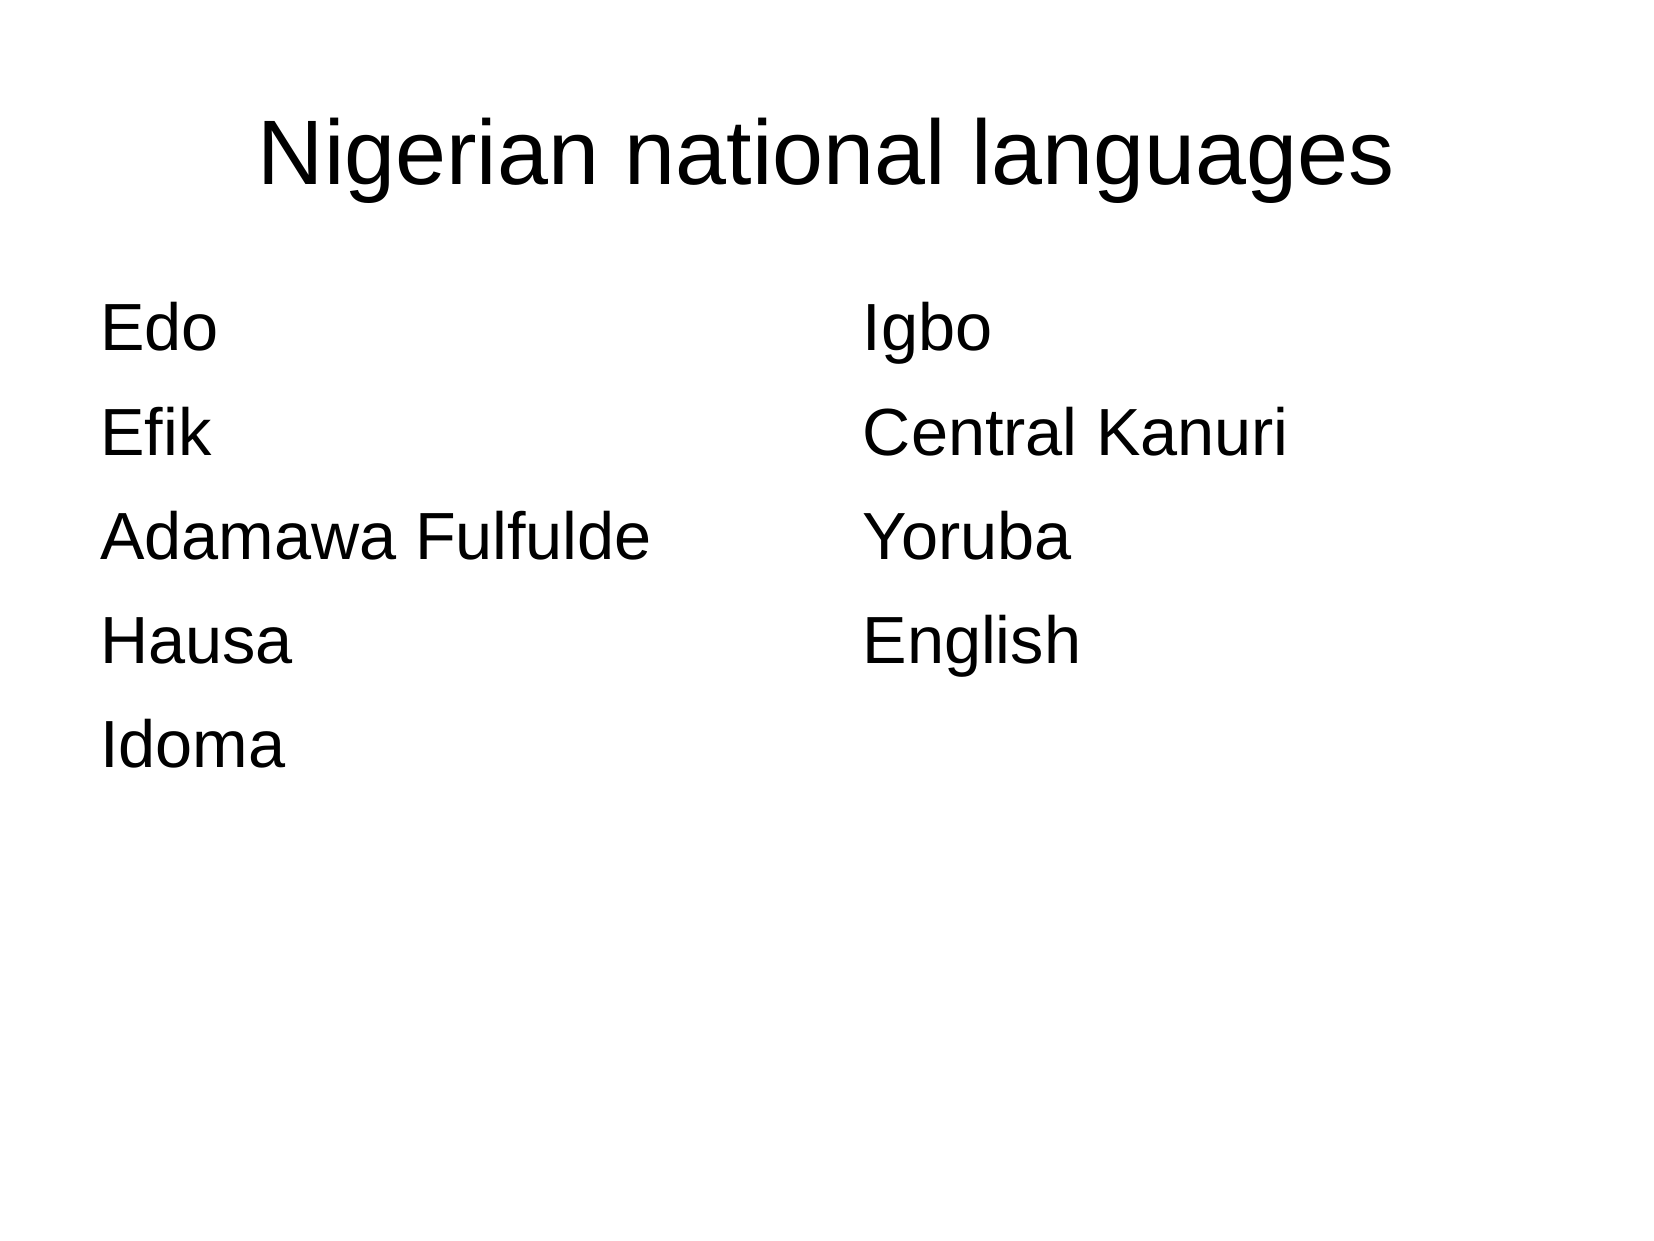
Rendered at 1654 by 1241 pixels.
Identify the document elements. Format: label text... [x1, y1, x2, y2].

title Nigerian national languages [82, 49, 1571, 257]
list Igbo Central Kanuri Yoruba English [845, 290, 1572, 1094]
list Edo Efik Adamawa Fulfulde Hausa Idoma [82, 290, 809, 1109]
